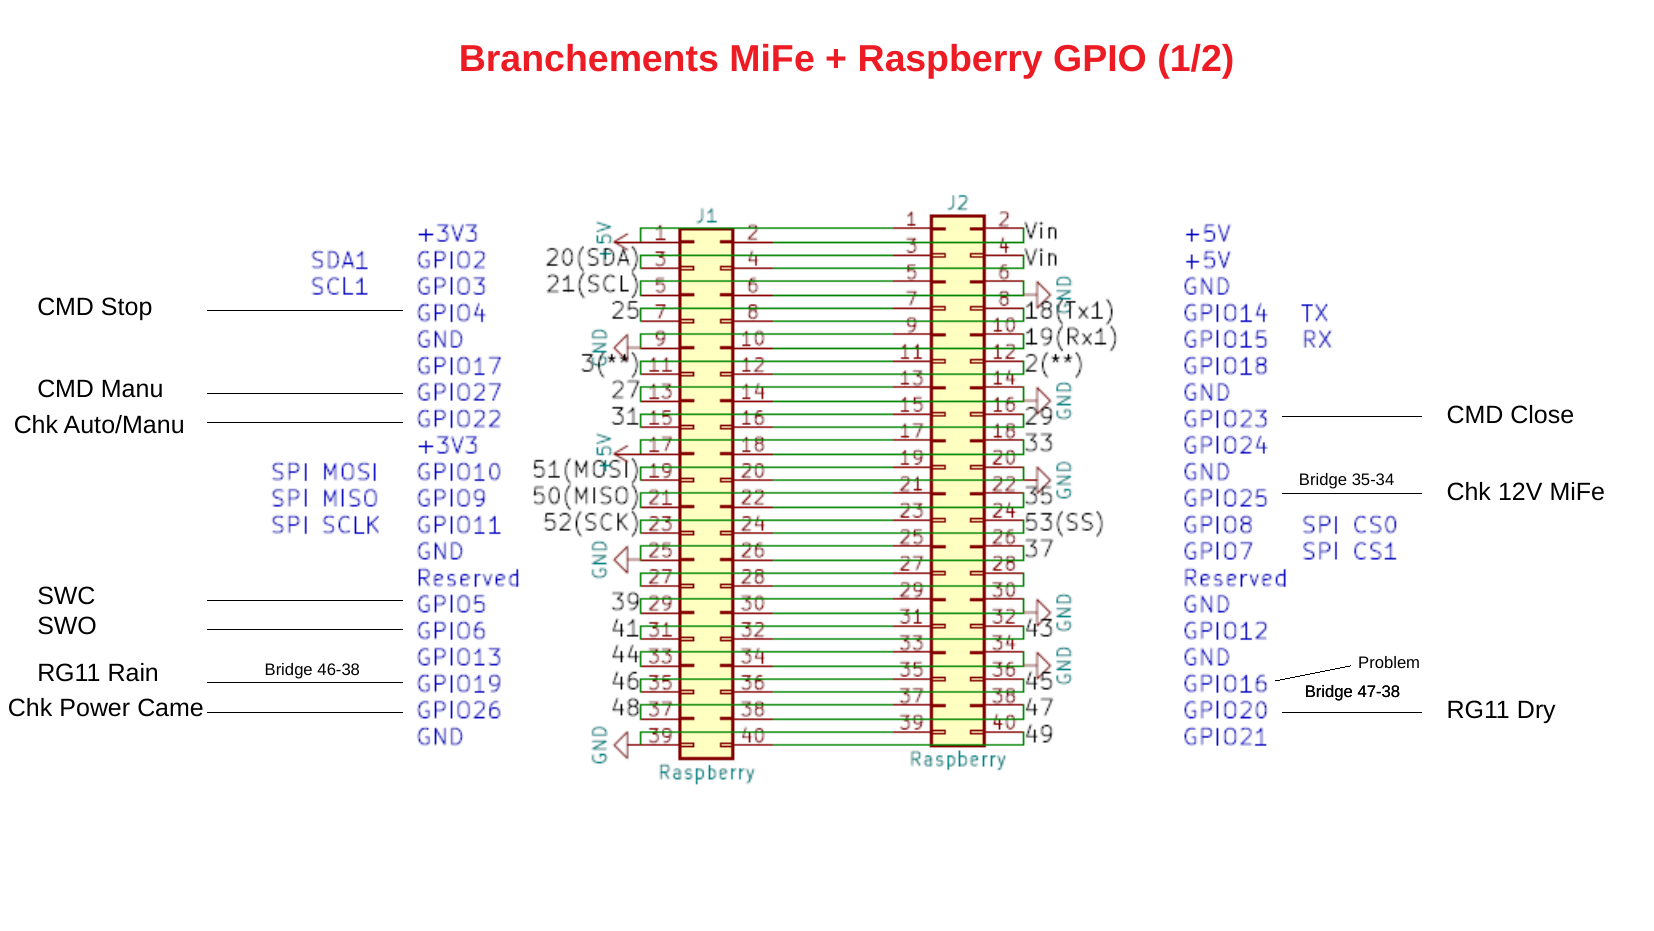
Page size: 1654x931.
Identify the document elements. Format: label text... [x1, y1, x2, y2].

text_box CMD Close [1431, 393, 1590, 437]
text_box Bridge 35-34 [1284, 462, 1410, 497]
text_box Bridge 46-38 [249, 653, 376, 687]
text_box CMD Stop [22, 285, 168, 328]
text_box Problem [1343, 645, 1436, 680]
text_box RG11 Rain [22, 651, 175, 686]
text_box Bridge 47-38 [1290, 675, 1416, 709]
text_box SWC [22, 574, 111, 604]
picture [246, 173, 1422, 799]
text_box Branchements MiFe + Raspberry GPIO (1/2) [444, 30, 1250, 91]
text_box Chk Power Came [0, 686, 219, 730]
text_box Chk 12V MiFe [1431, 470, 1621, 513]
text_box CMD Manu [22, 367, 179, 403]
text_box Chk Auto/Manu [0, 403, 201, 446]
text_box RG11 Dry [1431, 688, 1571, 732]
text_box SWO [22, 604, 113, 647]
